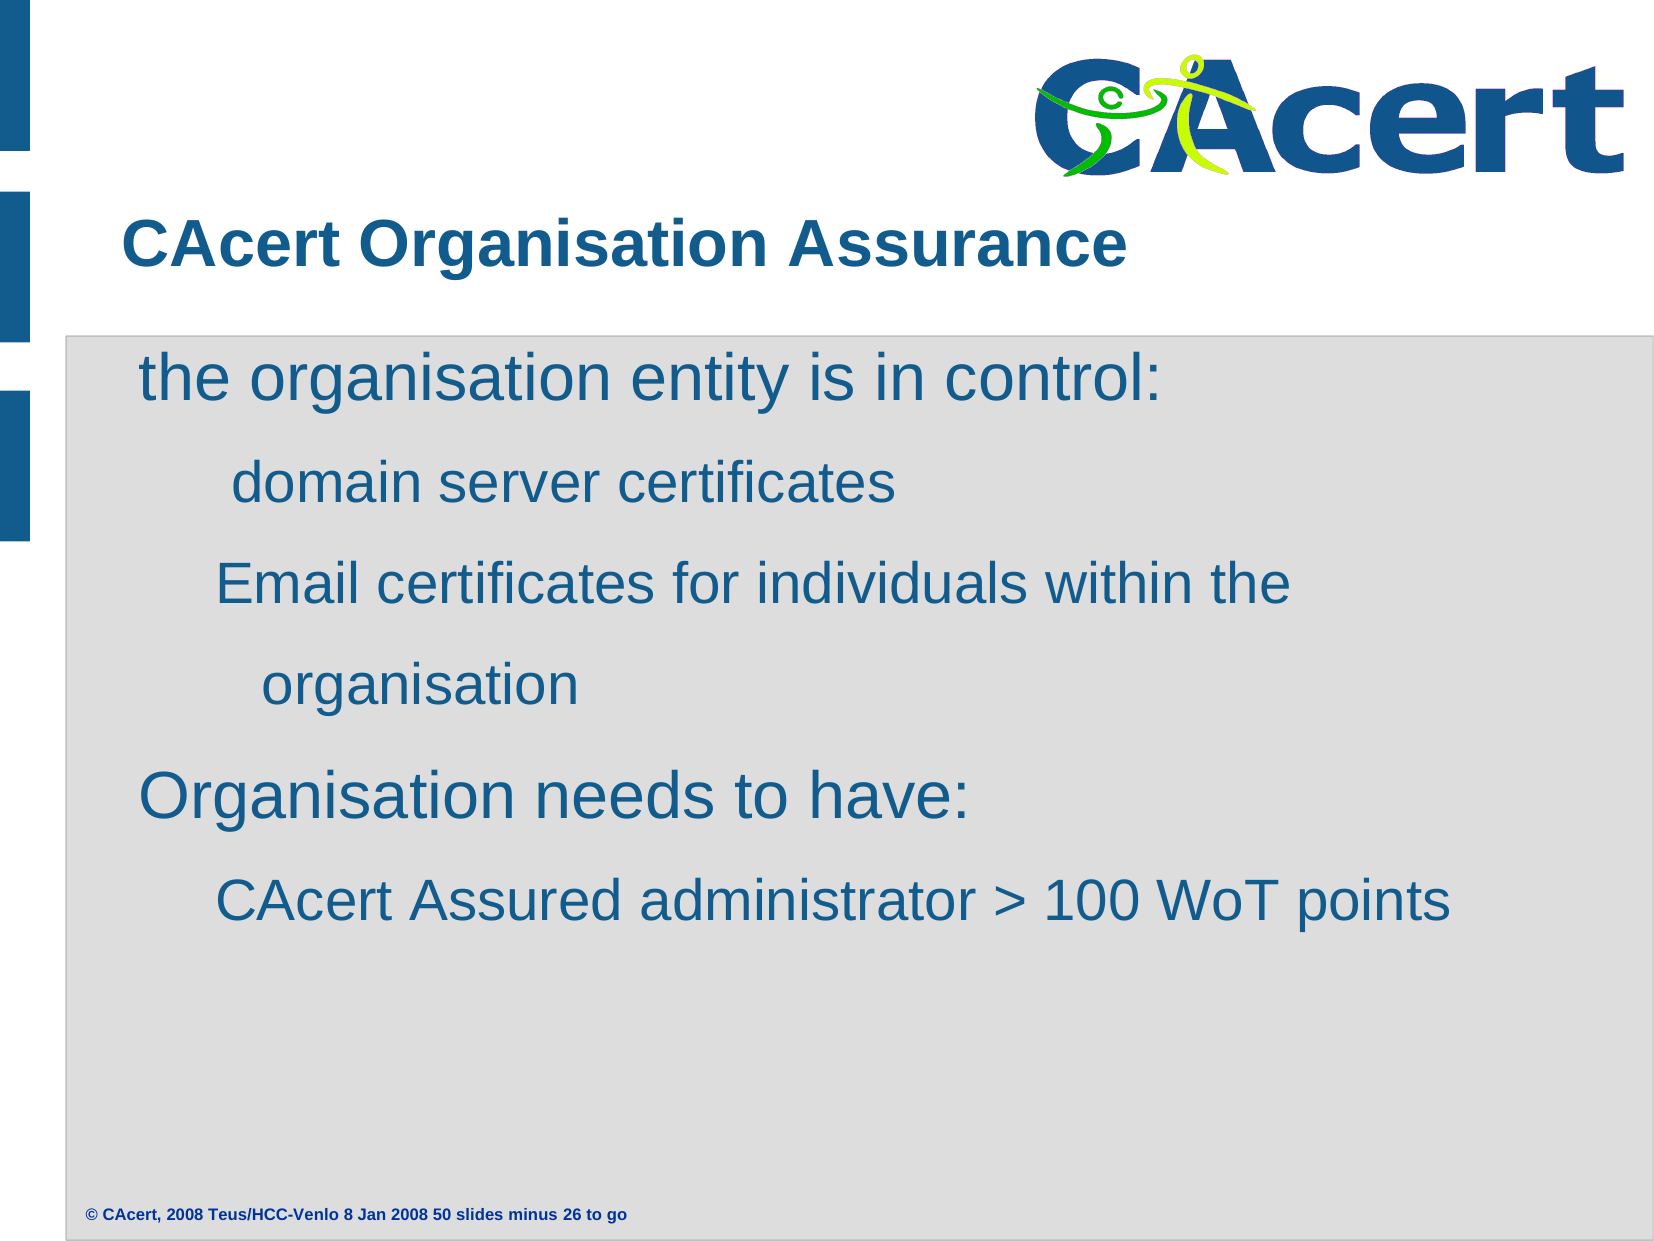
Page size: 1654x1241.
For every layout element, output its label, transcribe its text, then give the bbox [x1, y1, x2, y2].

list the organisation entity is in control: domain server certificates Email certificates for individuals within the organisation Organisation needs to have: CAcert Assured administrator > 100 WoT points [121, 344, 1595, 1238]
picture [1033, 53, 1625, 178]
title CAcert Organisation Assurance [121, 177, 1533, 315]
